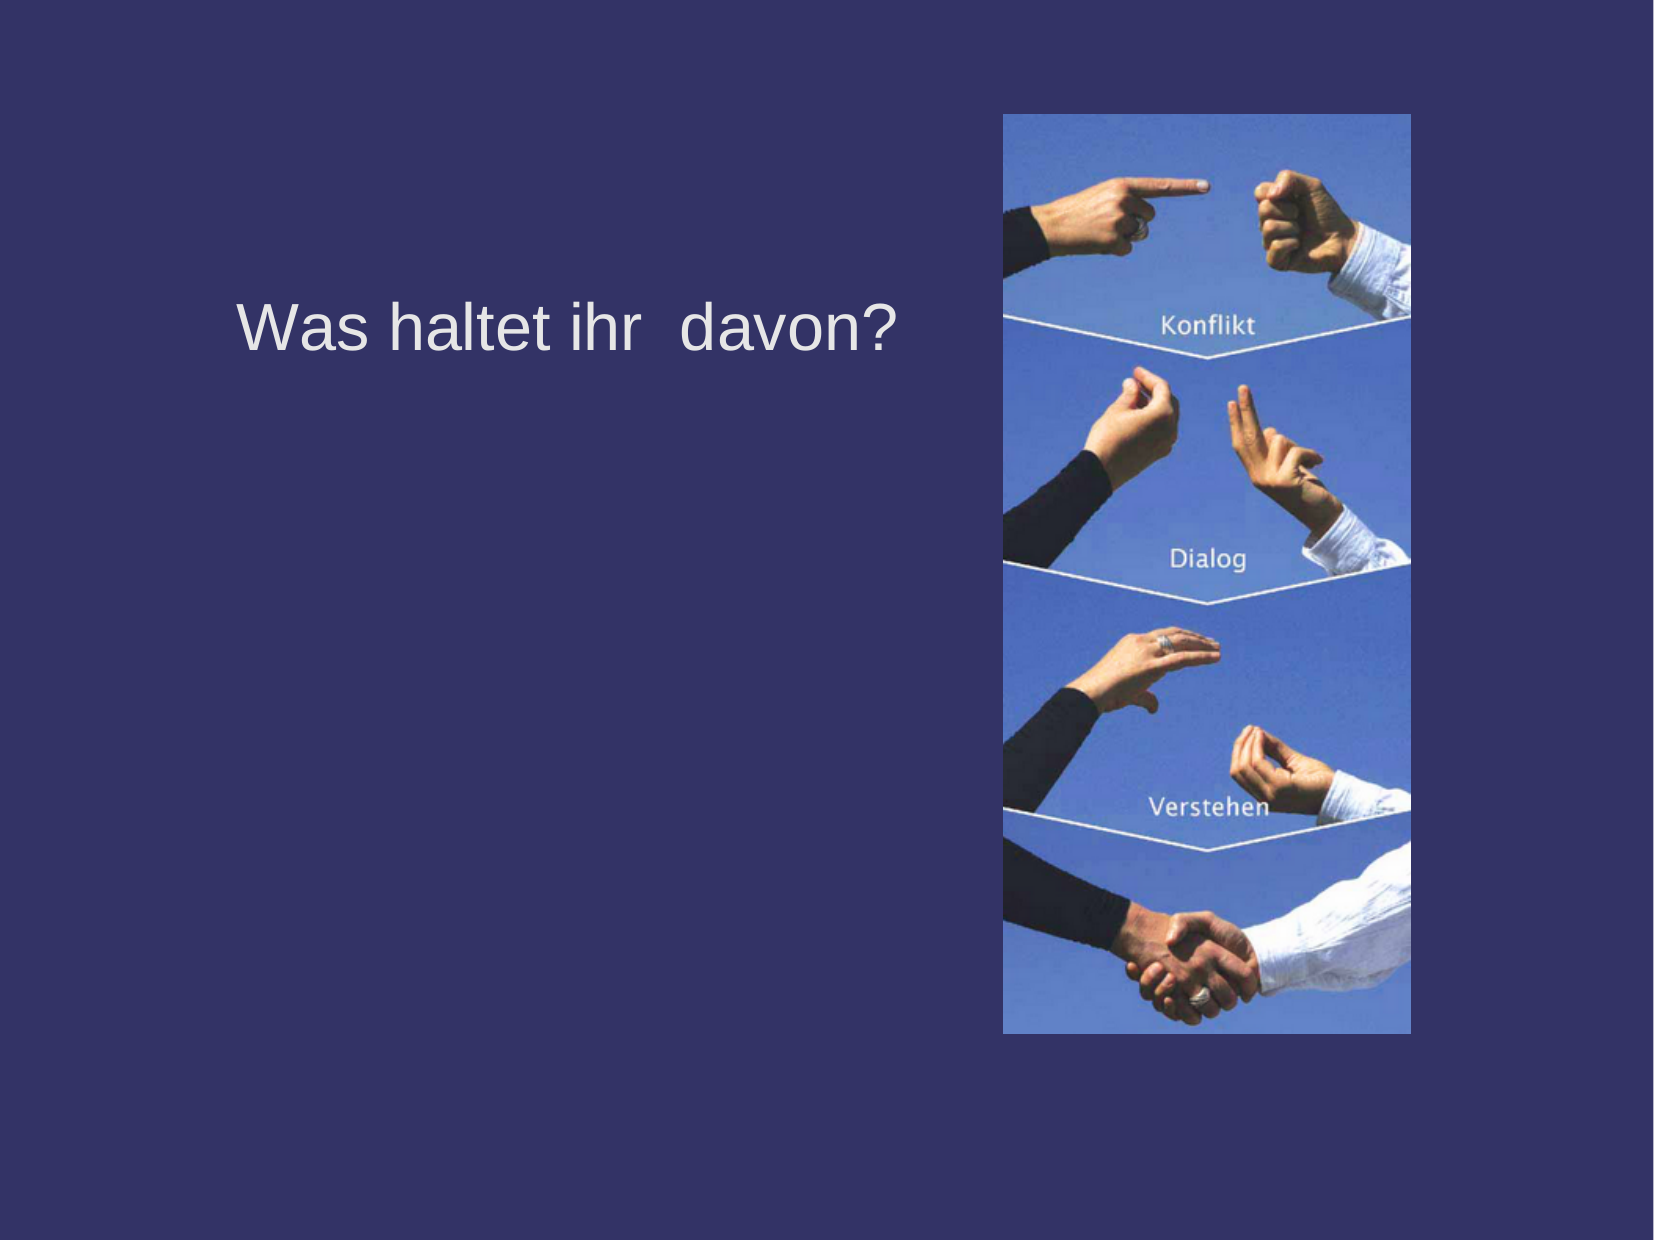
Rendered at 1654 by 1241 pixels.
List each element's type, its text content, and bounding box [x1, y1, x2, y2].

list Was haltet ihr davon? [82, 290, 1571, 1109]
picture [1003, 114, 1411, 1034]
